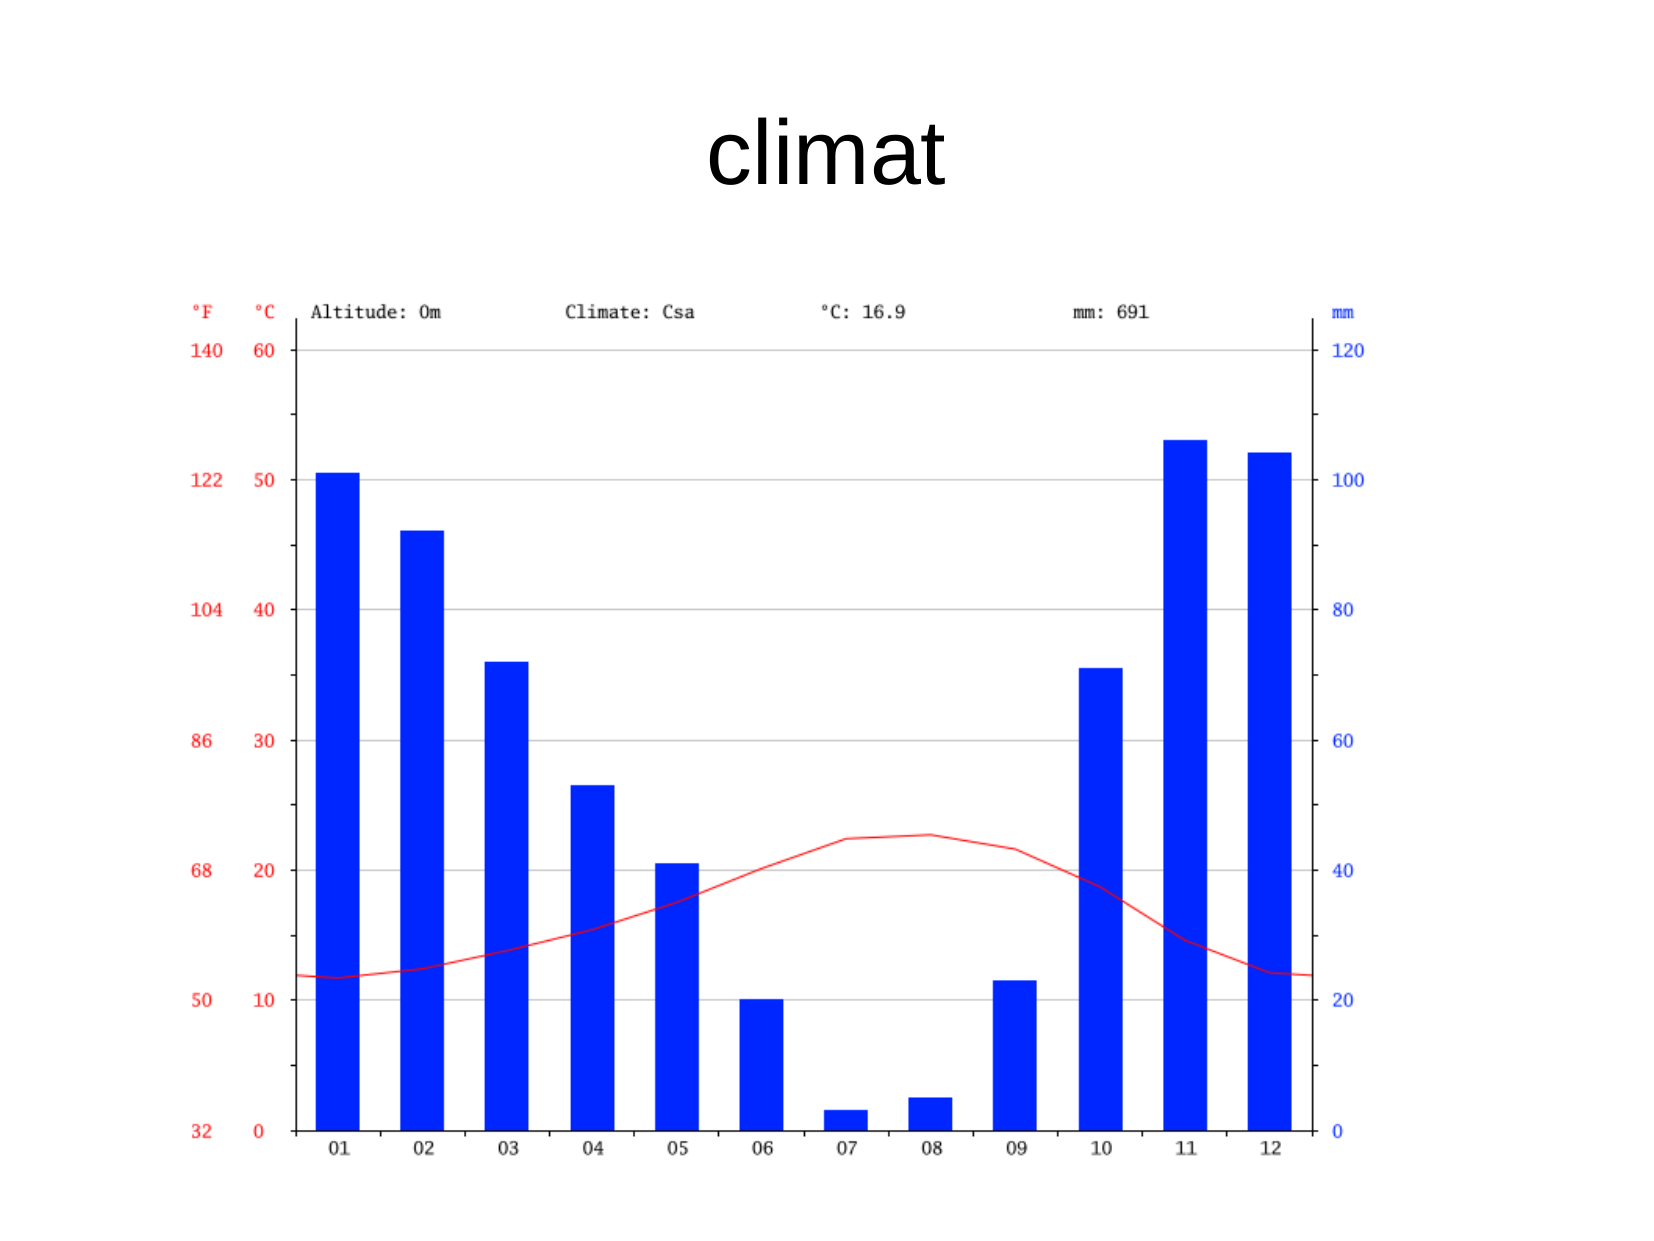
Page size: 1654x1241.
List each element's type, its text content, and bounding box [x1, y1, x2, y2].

title climat [82, 49, 1571, 257]
picture [155, 256, 1406, 1193]
